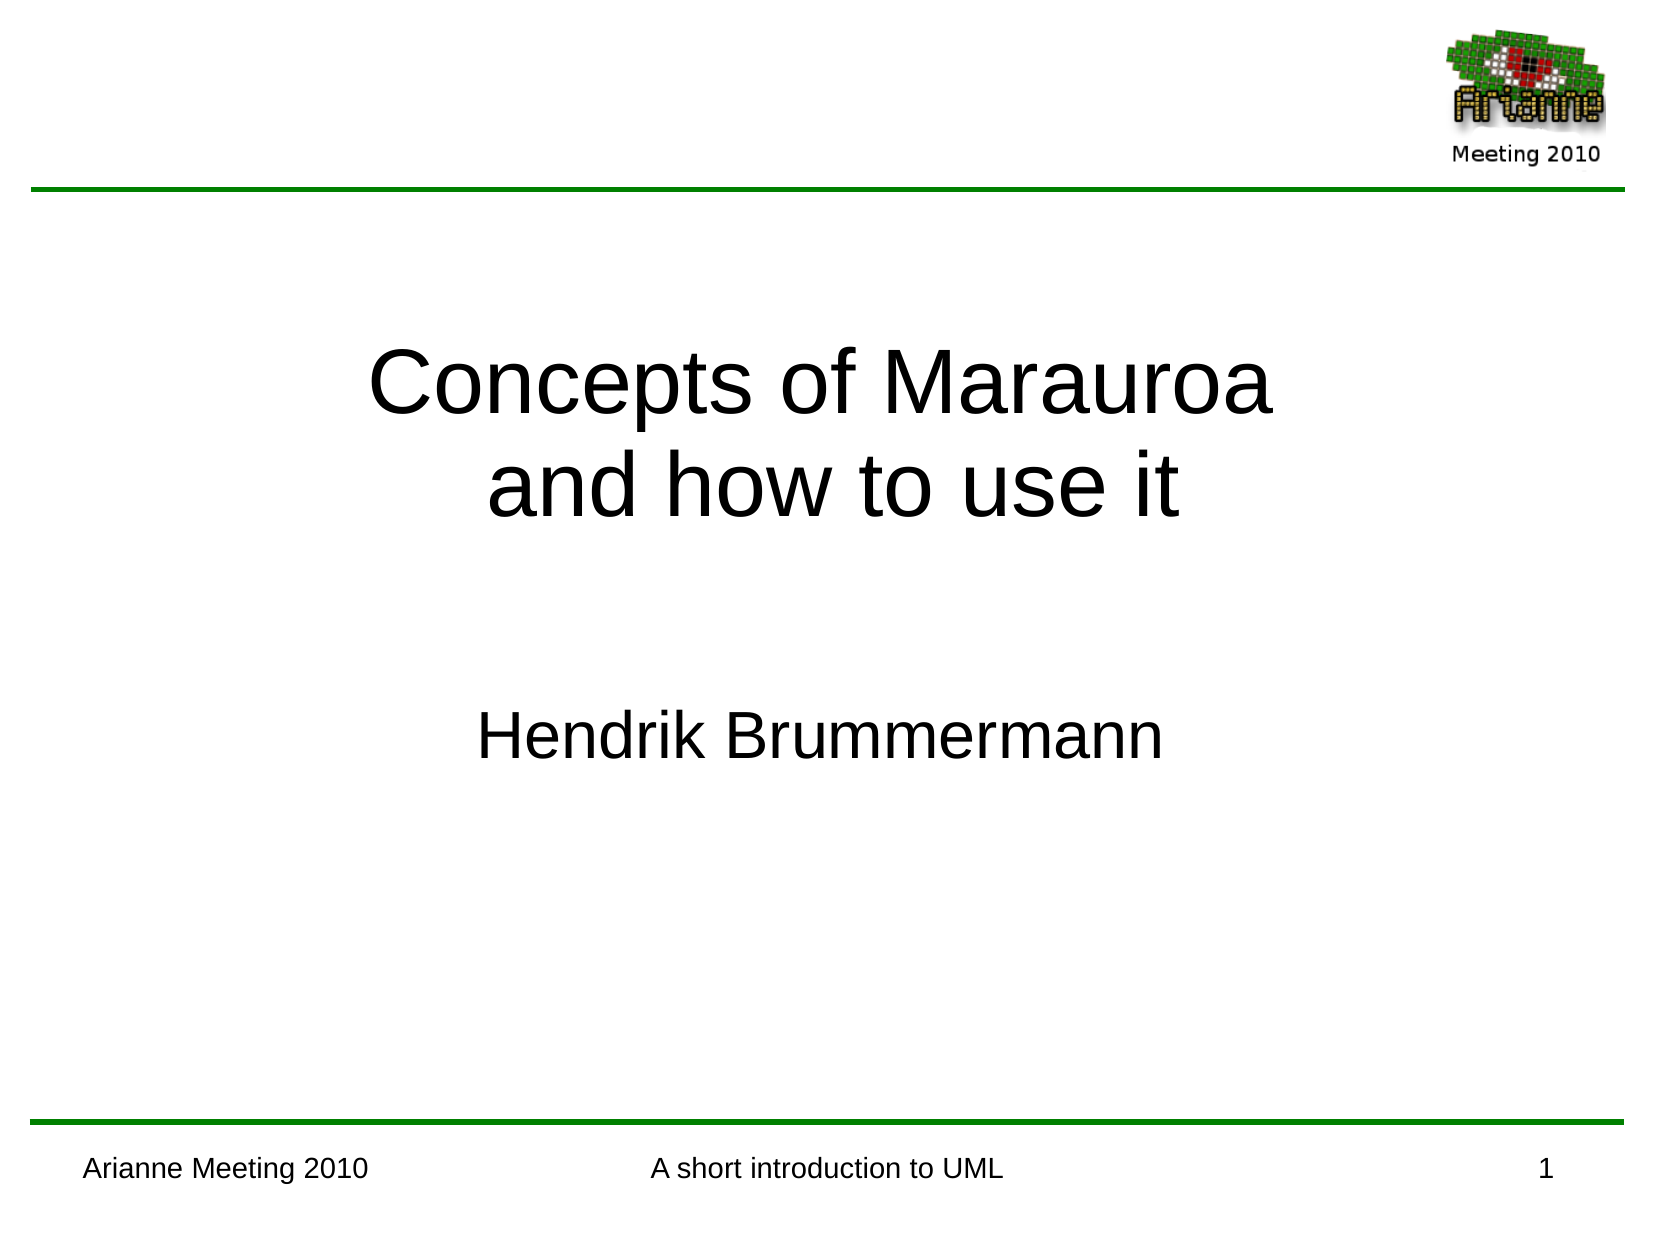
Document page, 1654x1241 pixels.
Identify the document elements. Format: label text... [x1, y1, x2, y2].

picture [1446, 29, 1606, 178]
subtitle Hendrik Brummermann [76, 484, 1565, 987]
title Concepts of Marauroa and how to use it [76, 330, 1565, 484]
